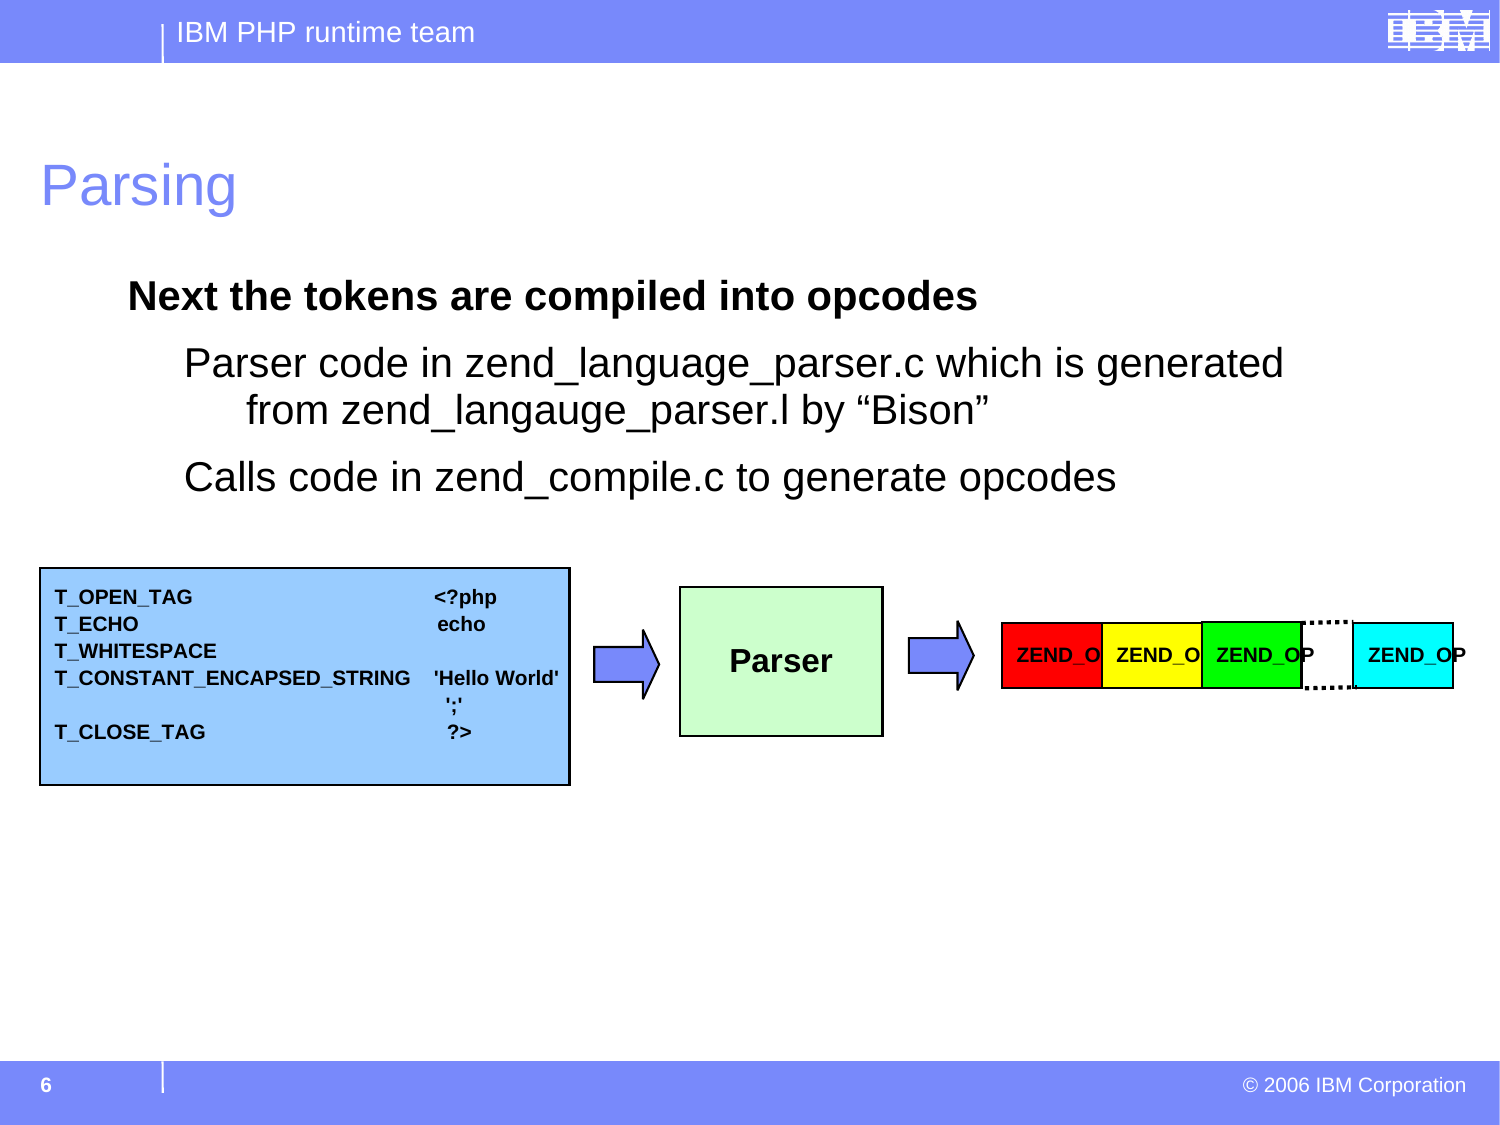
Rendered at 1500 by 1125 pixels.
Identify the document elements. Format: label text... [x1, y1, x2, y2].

text_box ZEND_OP [1101, 622, 1202, 689]
text_box Parser [680, 587, 883, 736]
list Next the tokens are compiled into opcodes Parser code in zend_language_parser.c which is generated from zend_langauge_parser.l by “Bison” Calls code in zend_compile.c to generate opcodes [112, 265, 1388, 645]
text_box ZEND_OP [1353, 622, 1454, 689]
text_box ZEND_OP [1001, 622, 1101, 689]
text_box ZEND_OP [1201, 622, 1302, 688]
text_box [594, 629, 660, 700]
text_box T_OPEN_TAG <?php T_ECHO echo T_WHITESPACE T_CONSTANT_ENCAPSED_STRING 'Hello World' ';' T_CLOSE_TAG ?> [39, 568, 570, 785]
text_box [908, 620, 974, 691]
title Parsing [25, 123, 1378, 225]
